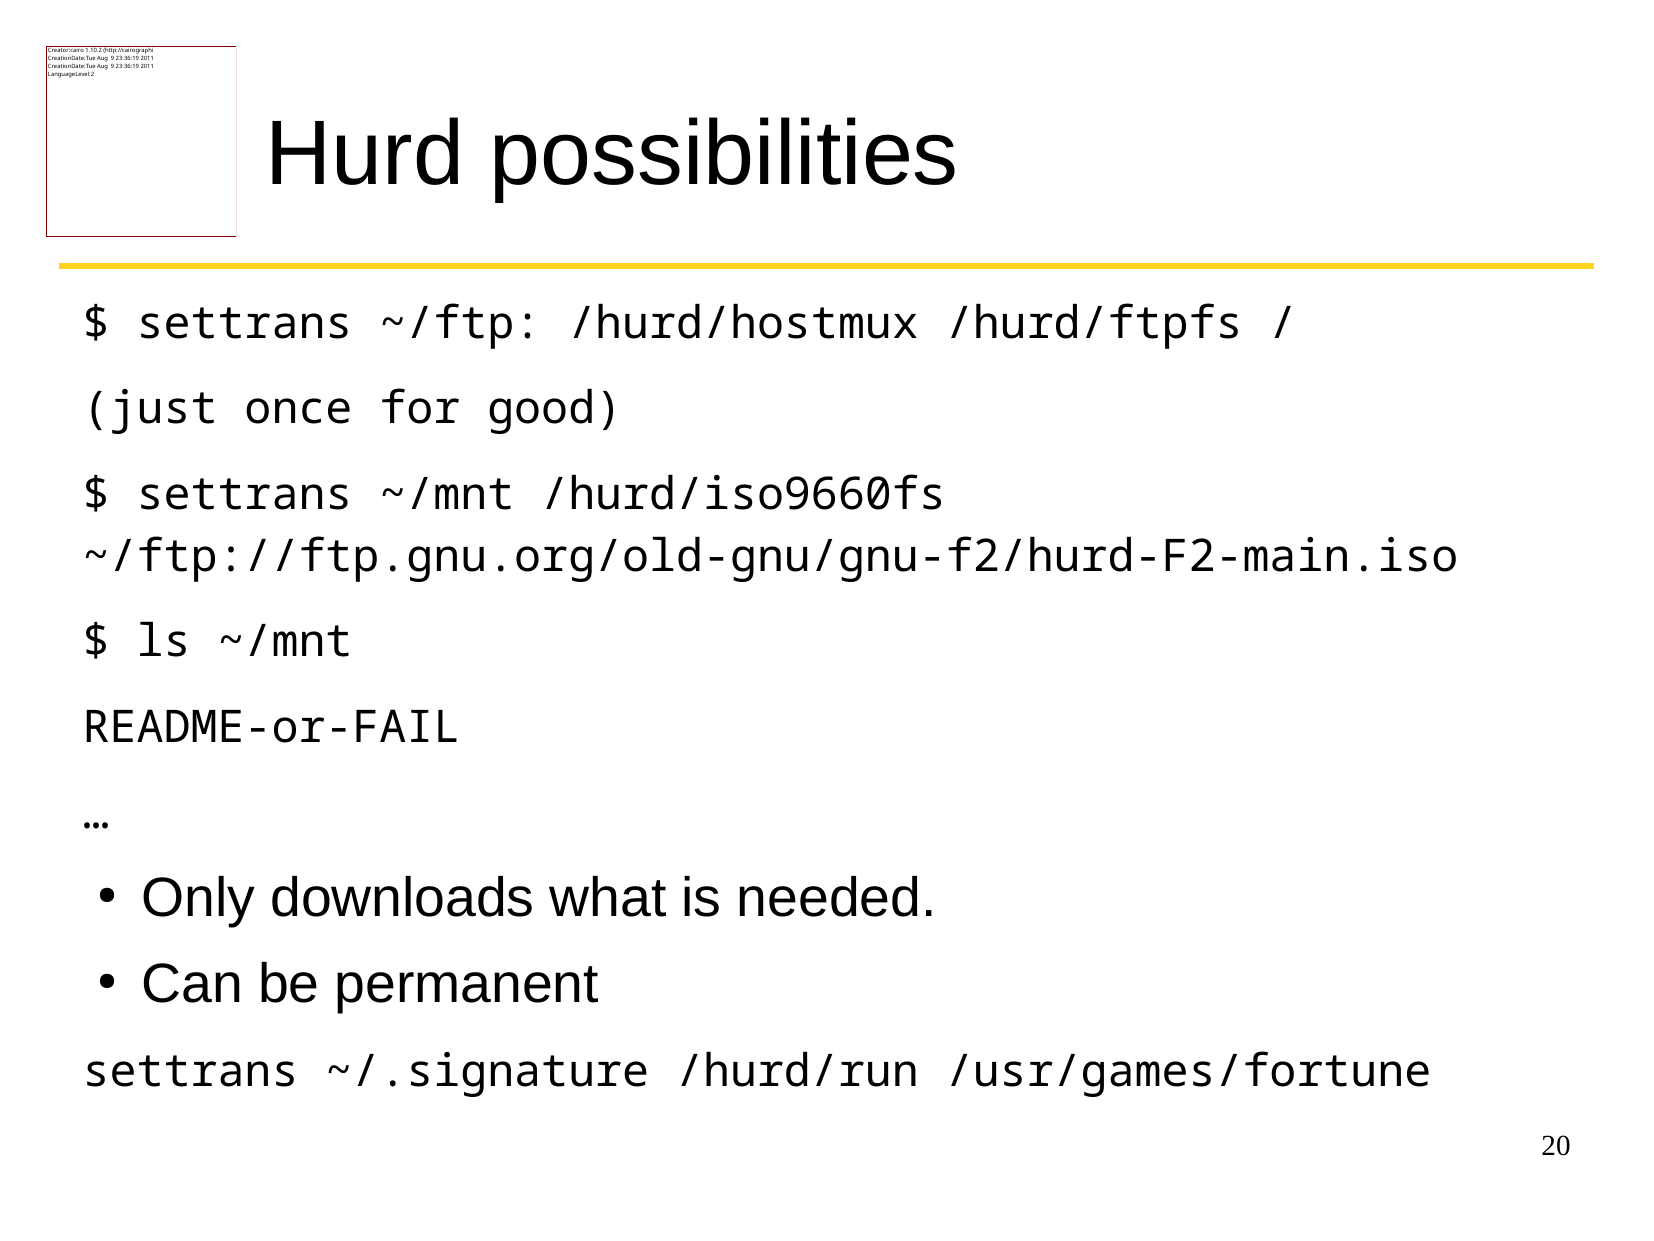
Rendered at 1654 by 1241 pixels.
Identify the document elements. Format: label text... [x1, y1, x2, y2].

list $ settrans ~/ftp: /hurd/hostmux /hurd/ftpfs / (just once for good) $ settrans ~/mnt /hurd/iso9660fs ~/ftp://ftp.gnu.org/old-gnu/gnu-f2/hurd-F2-main.iso $ ls ~/mnt README-or-FAIL … Only downloads what is needed. Can be permanent settrans ~/.signature /hurd/run /usr/games/fortune [82, 290, 1571, 1109]
title Hurd possibilities [265, 49, 1571, 257]
